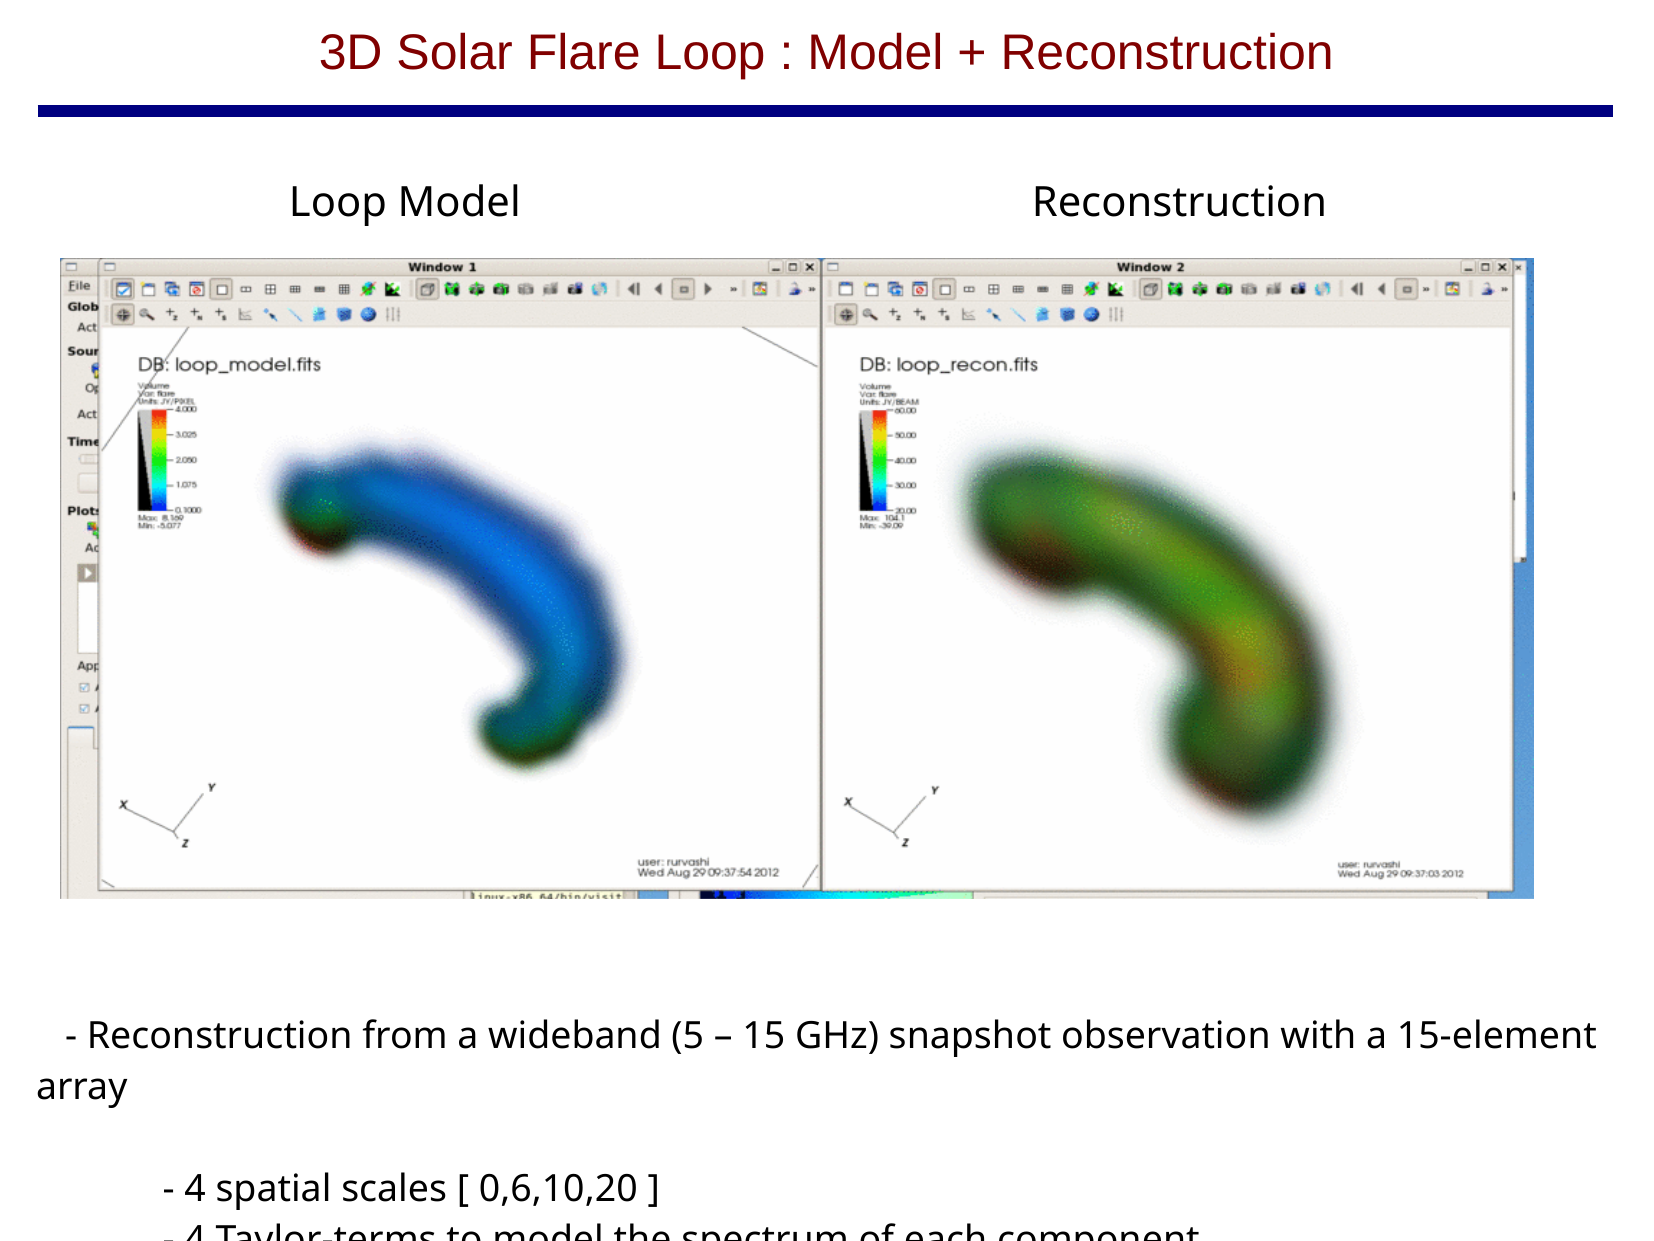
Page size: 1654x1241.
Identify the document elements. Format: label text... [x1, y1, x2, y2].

text_box - Reconstruction from a wideband (5 – 15 GHz) snapshot observation with a 15-element array - 4 spatial scales [ 0,6,10,20 ] - 4 Taylor-terms to model the spectrum of each component. [21, 898, 1640, 1231]
title 3D Solar Flare Loop : Model + Reconstruction [82, 15, 1571, 89]
text_box Reconstruction [1017, 164, 1420, 244]
text_box Loop Model [273, 164, 573, 244]
picture [60, 258, 1534, 898]
